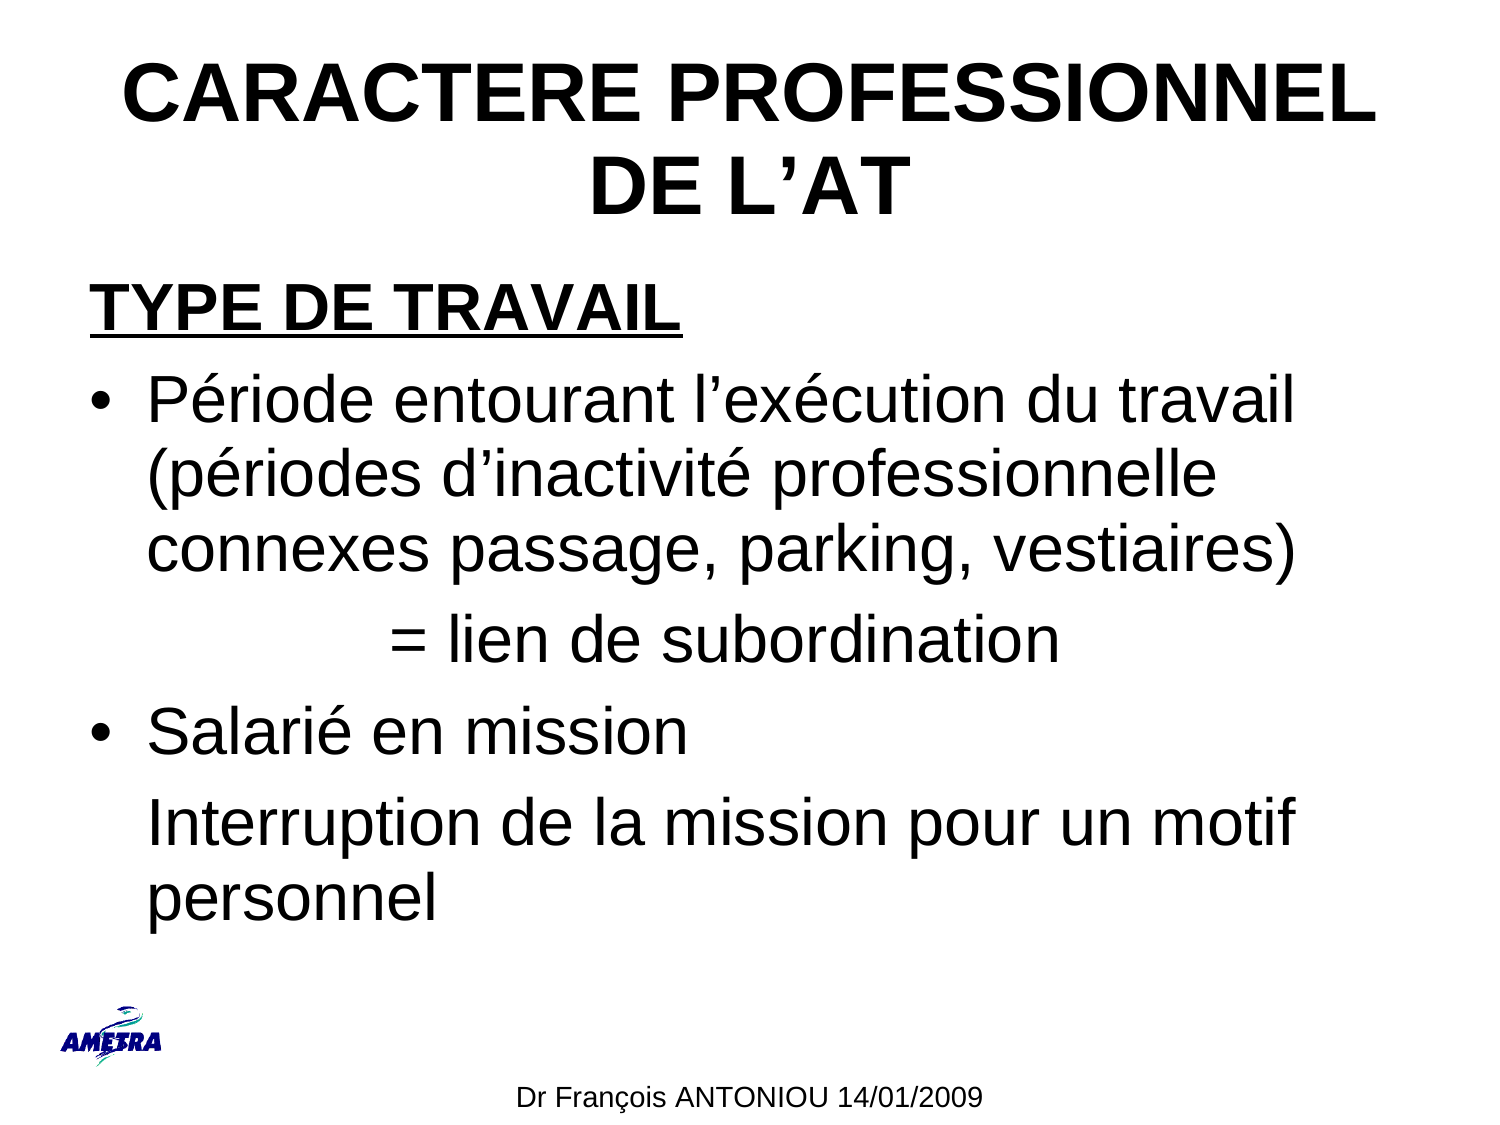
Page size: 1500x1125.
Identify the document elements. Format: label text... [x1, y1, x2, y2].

title CARACTERE PROFESSIONNEL DE L’AT [75, 31, 1426, 247]
picture [41, 984, 184, 1093]
list TYPE DE TRAVAIL Période entourant l’exécution du travail (périodes d’inactivité professionnelle connexes passage, parking, vestiaires) = lien de subordination Salarié en mission Interruption de la mission pour un motif personnel [75, 262, 1426, 1005]
